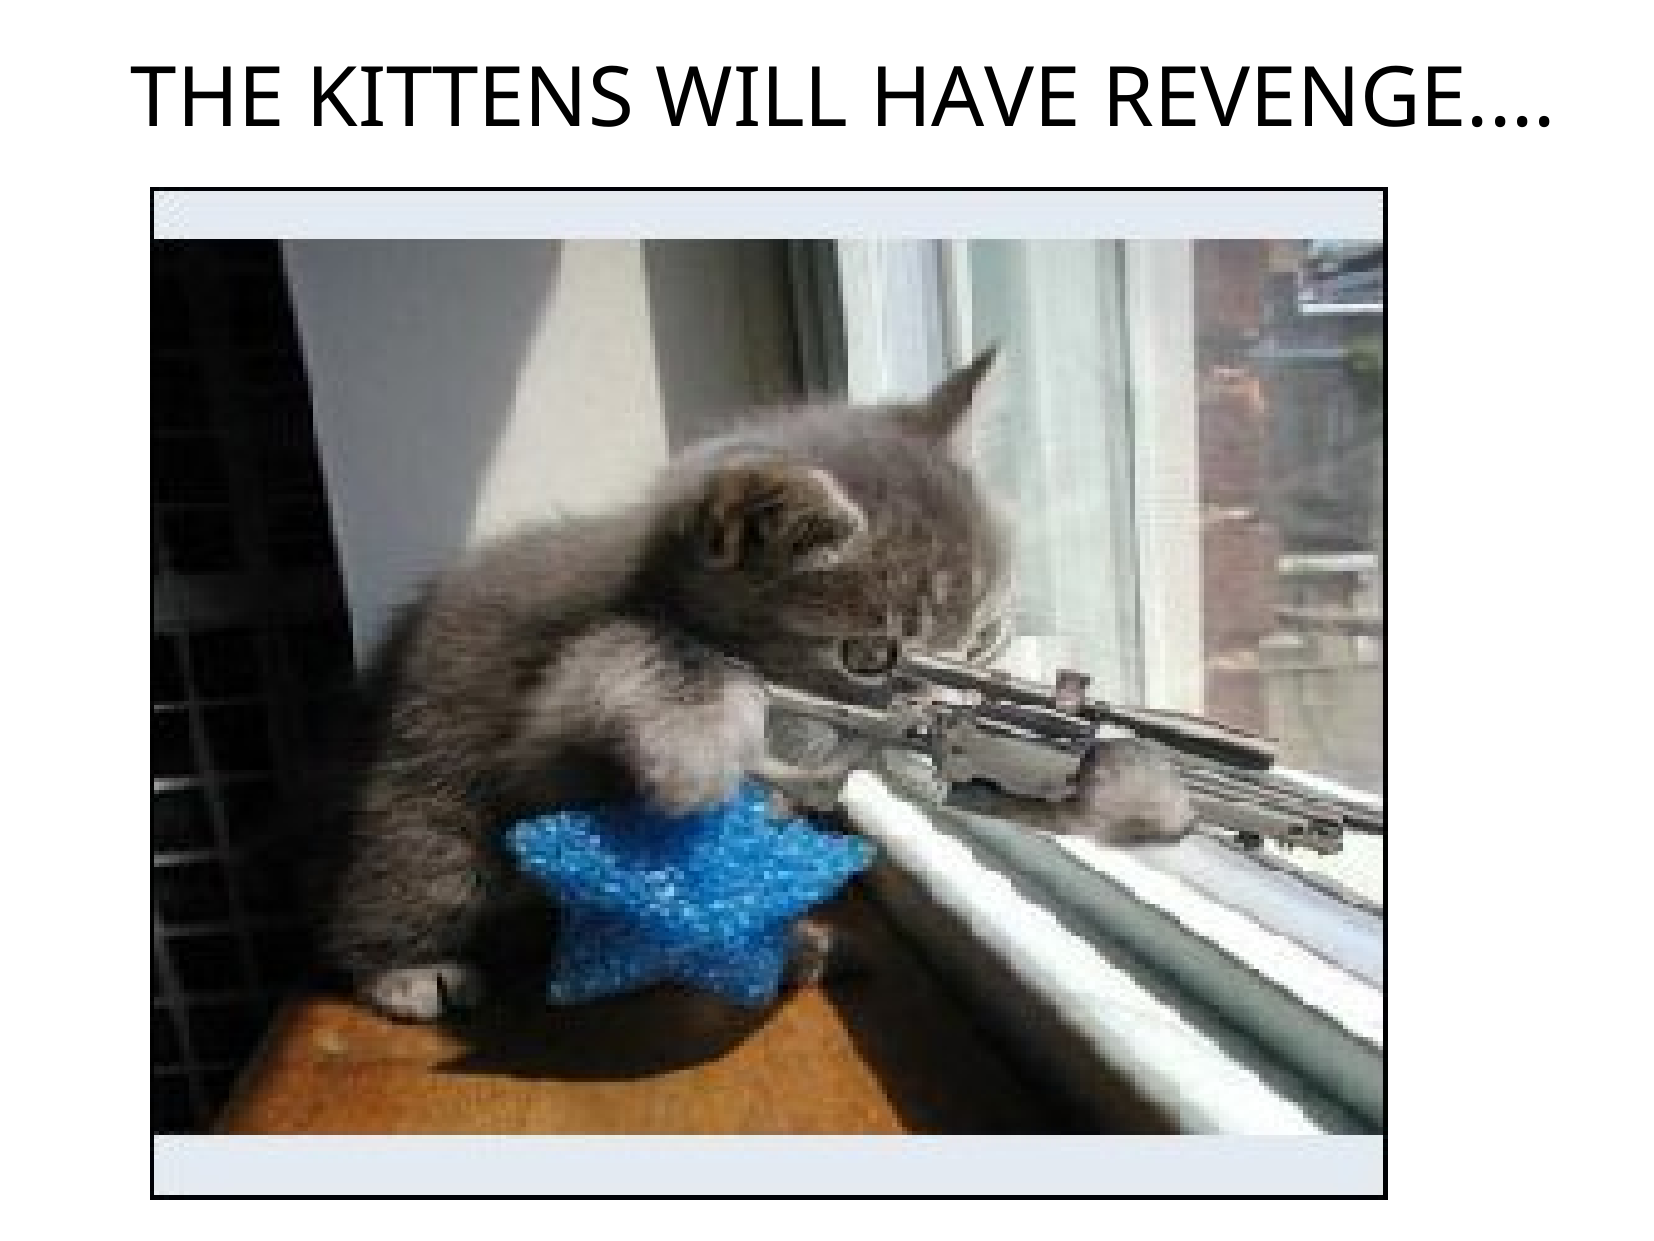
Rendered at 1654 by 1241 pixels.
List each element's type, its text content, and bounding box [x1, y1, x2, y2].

picture [150, 187, 1388, 1201]
text_box THE KITTENS WILL HAVE REVENGE.... [112, 37, 1576, 151]
